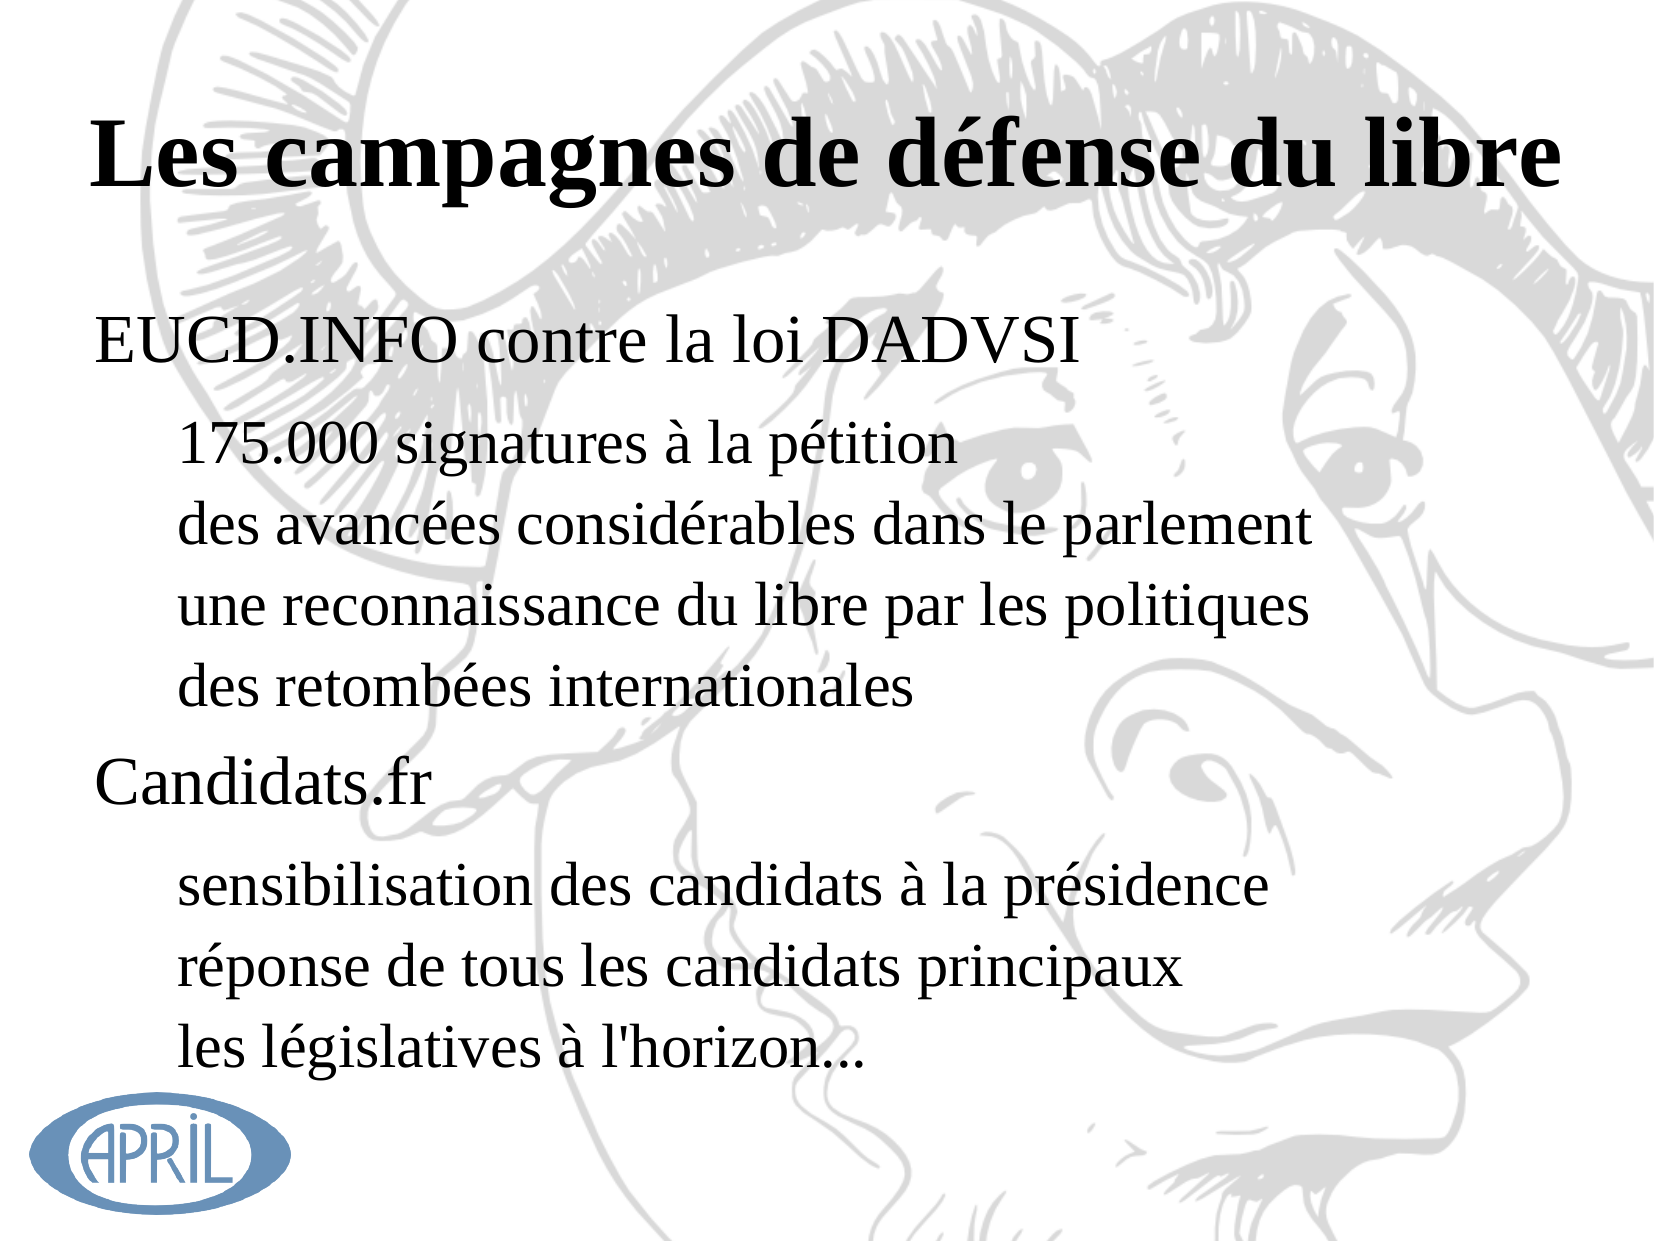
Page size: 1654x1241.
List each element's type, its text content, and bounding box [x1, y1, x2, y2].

title Les campagnes de défense du libre [82, 49, 1571, 257]
list EUCD.INFO contre la loi DADVSI 175.000 signatures à la pétition des avancées considérables dans le parlement une reconnaissance du libre par les politiques des retombées internationales Candidats.fr sensibilisation des candidats à la présidence réponse de tous les candidats principaux les législatives à l'horizon... [82, 290, 1625, 1094]
picture [0, 0, 1654, 1241]
